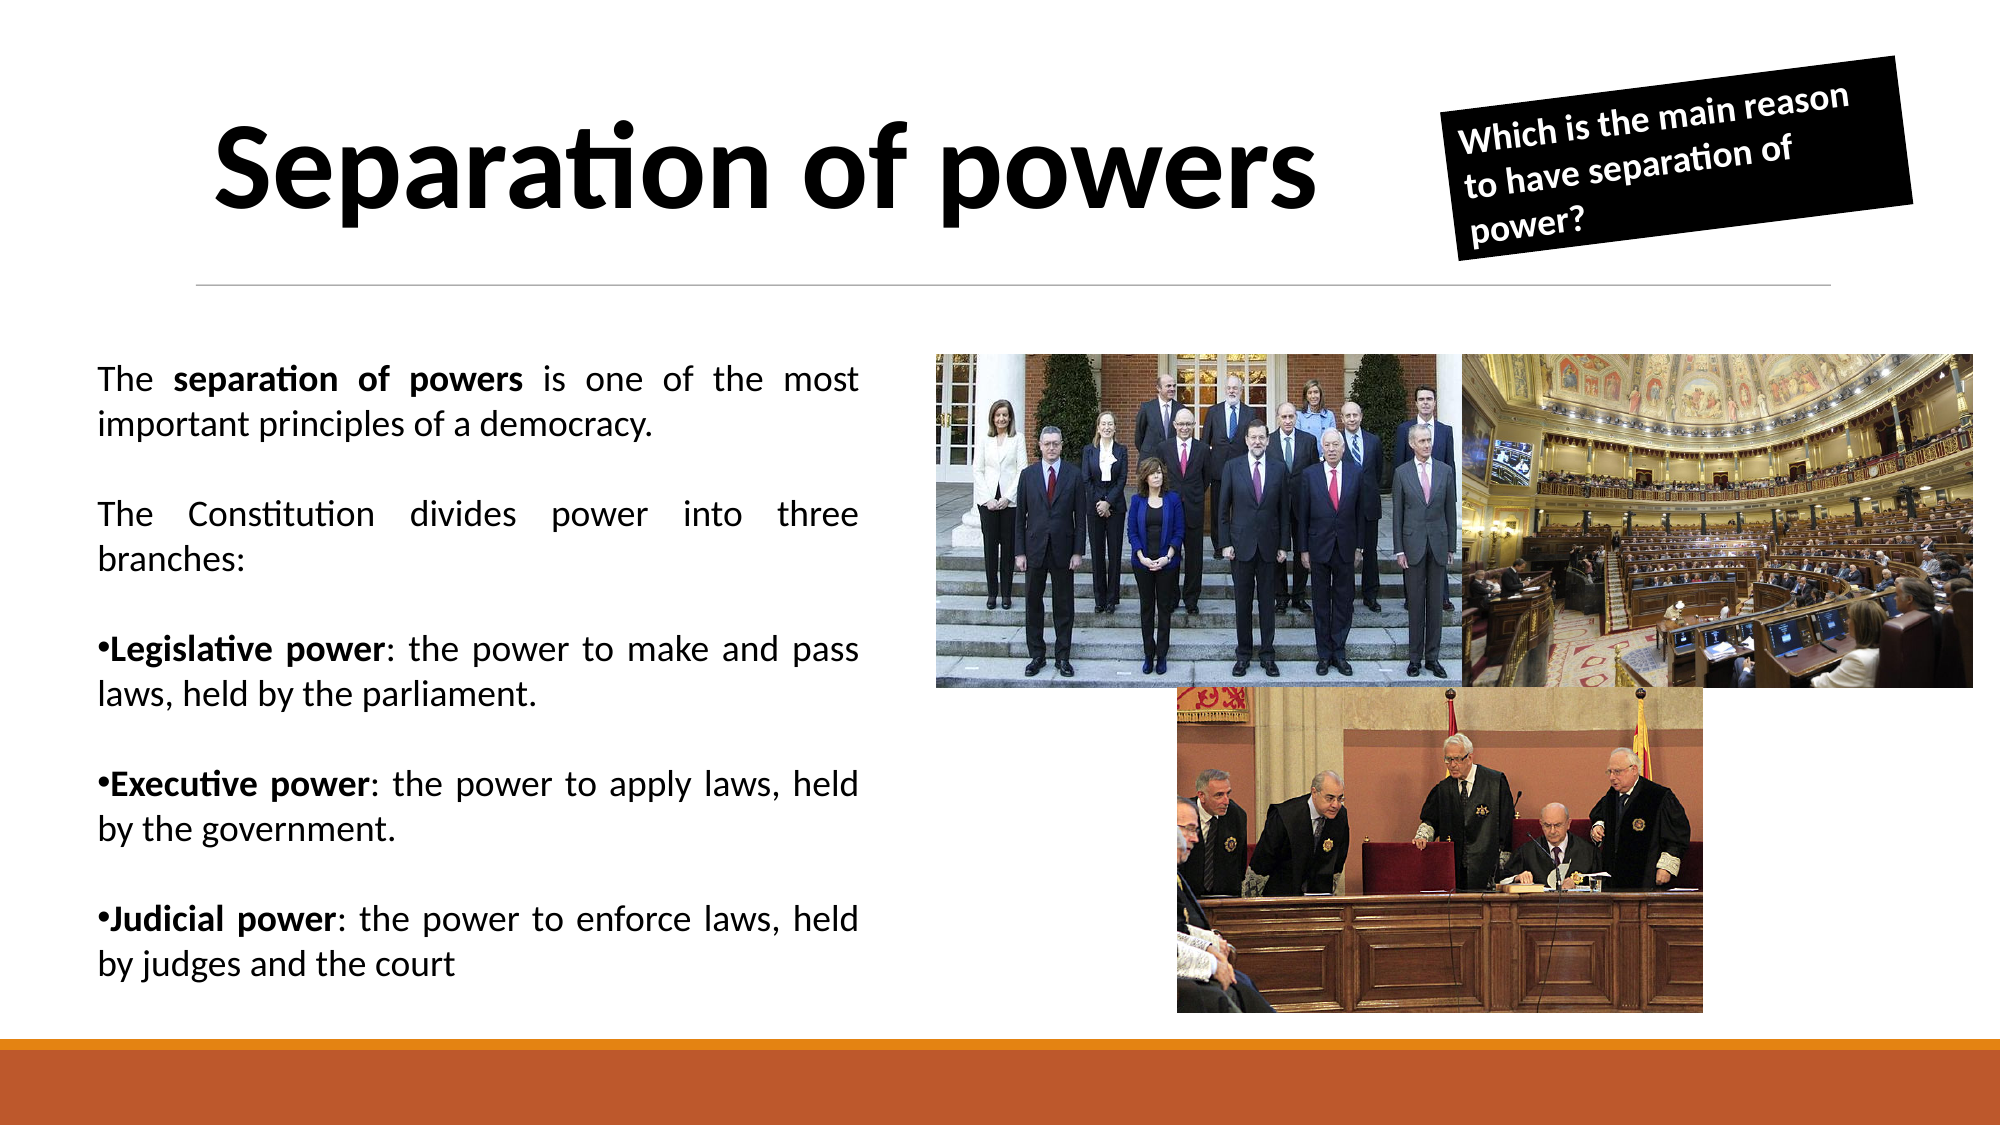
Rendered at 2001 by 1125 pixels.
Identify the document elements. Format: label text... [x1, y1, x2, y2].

text_box The separation of powers is one of the most important principles of a democracy. The Constitution divides power into three branches: Legislative power: the power to make and pass laws, held by the parliament. Executive power: the power to apply laws, held by the government. Judicial power: the power to enforce laws, held by judges and the court [82, 346, 875, 992]
picture [936, 354, 1973, 1013]
text_box Which is the main reason to have separation of power? [1440, 55, 1914, 262]
text_box Separation of powers [198, 75, 1334, 241]
